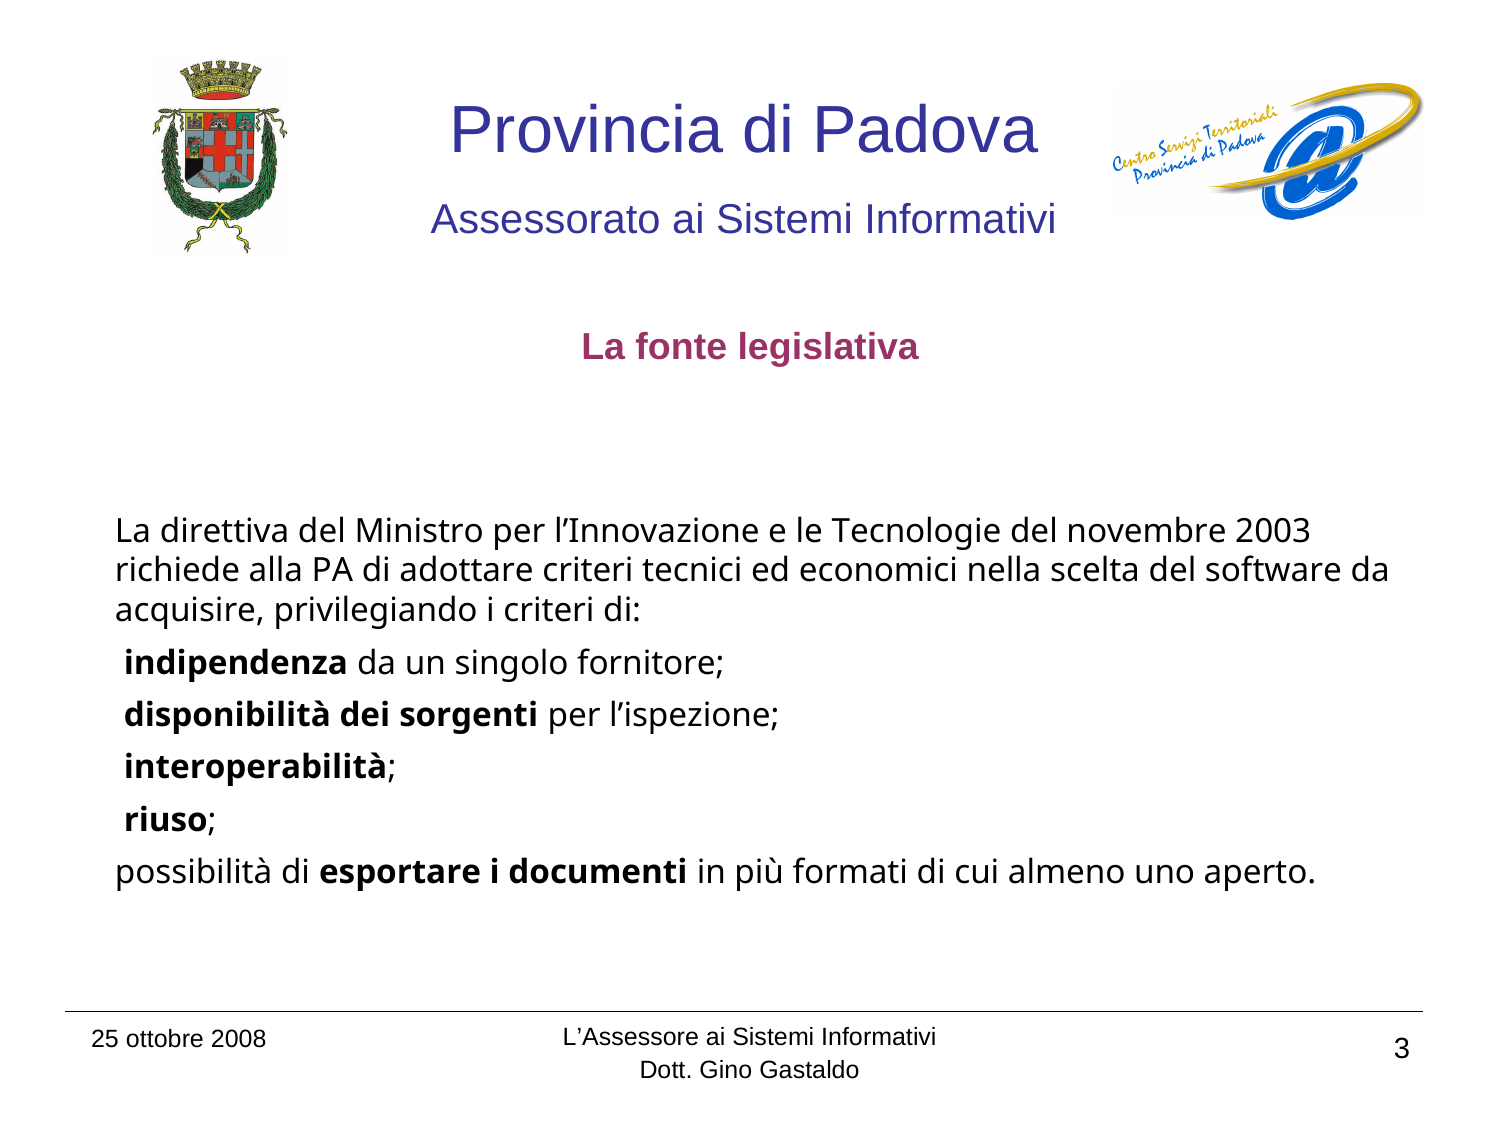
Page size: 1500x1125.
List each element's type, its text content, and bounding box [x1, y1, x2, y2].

picture [1113, 83, 1424, 220]
text_box La fonte legislativa [125, 314, 1376, 375]
picture [149, 54, 290, 256]
text_box La direttiva del Ministro per l’Innovazione e le Tecnologie del novembre 2003 richiede alla PA di adottare criteri tecnici ed economici nella scelta del software da acquisire, privilegiando i criteri di: indipendenza da un singolo fornitore; disponibilità dei sorgenti per l’ispezione; interoperabilità; riuso; possibilità di esportare i documenti in più formati di cui almeno uno aperto. [100, 501, 1424, 939]
